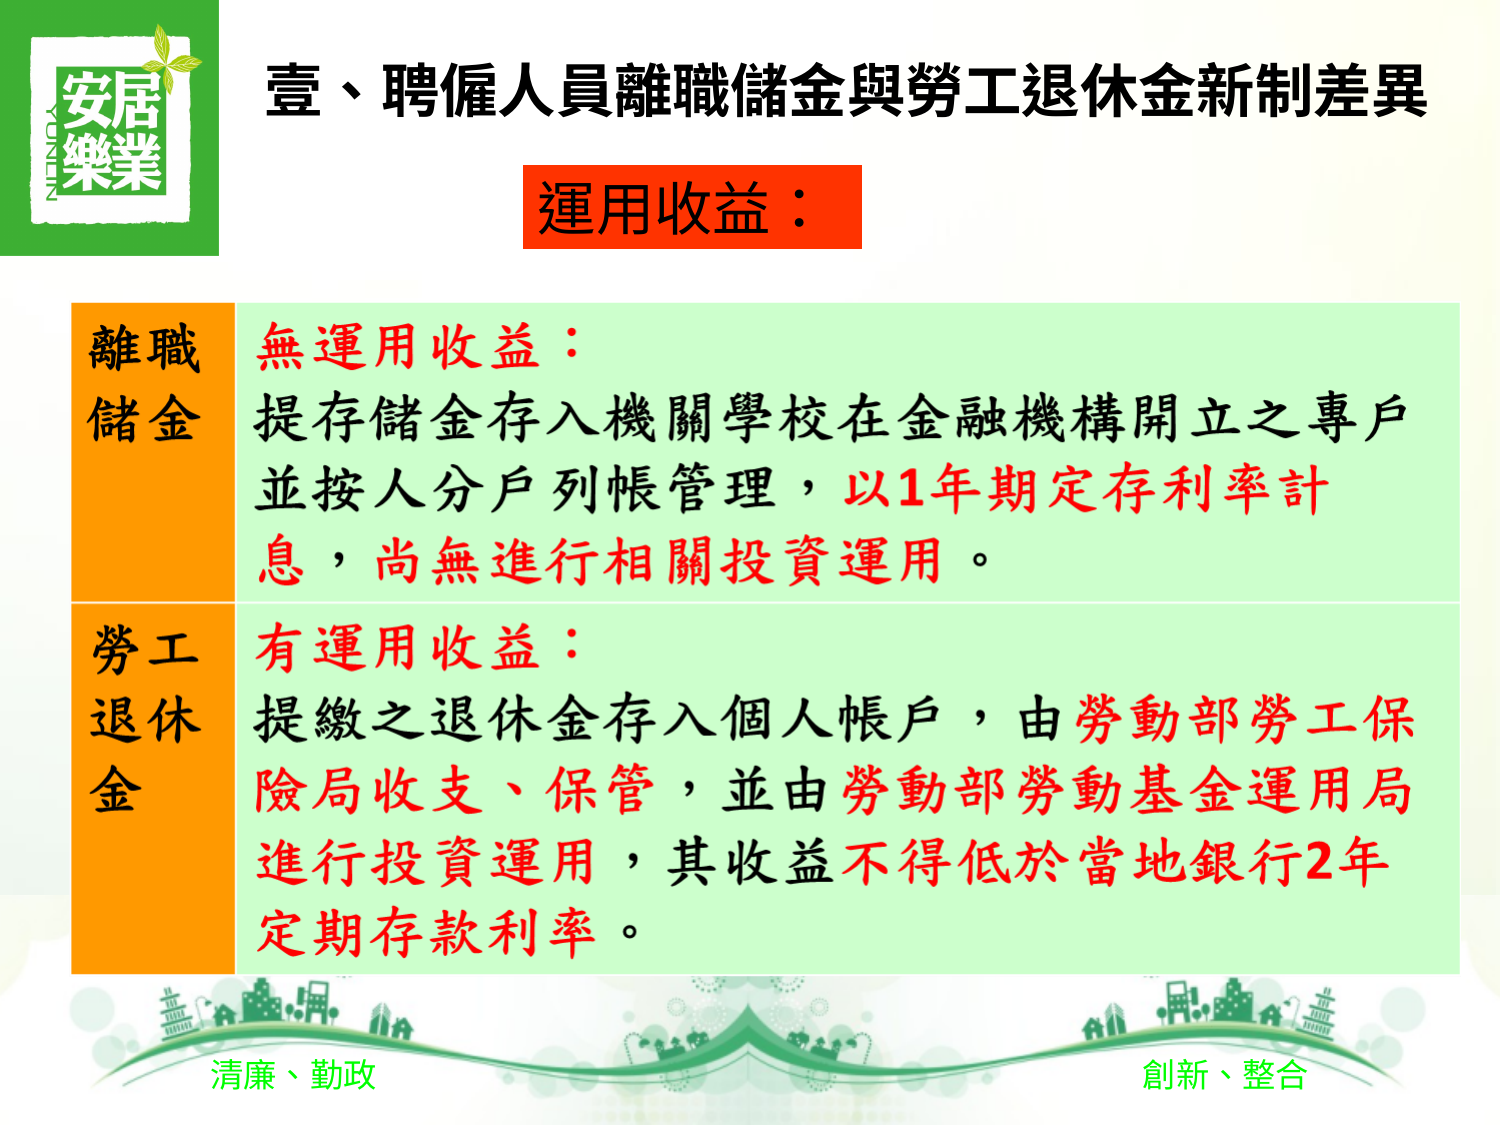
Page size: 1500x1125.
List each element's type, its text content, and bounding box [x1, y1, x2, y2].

text_box 壹、聘僱人員離職儲金與勞工退休金新制差異 [250, 47, 1488, 122]
text_box 運用收益： [523, 165, 862, 249]
picture [50, 291, 1461, 1000]
